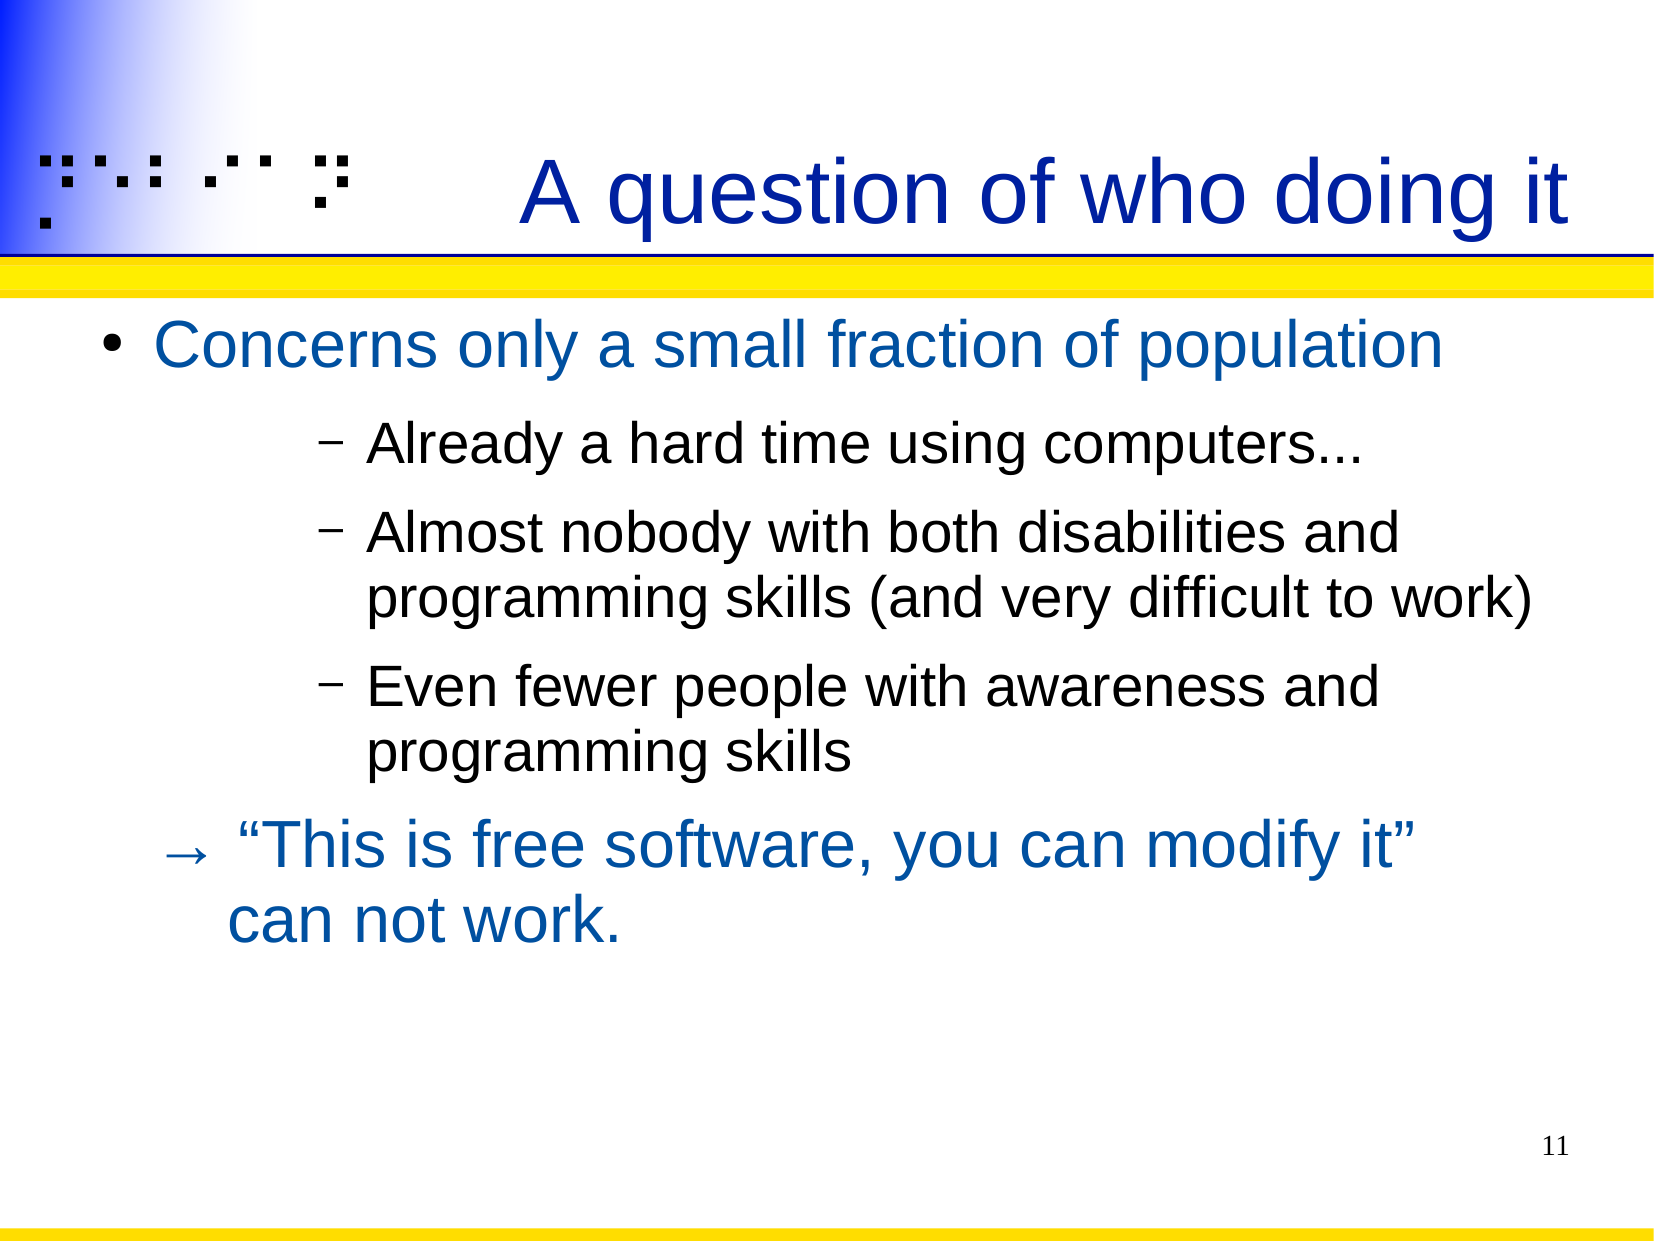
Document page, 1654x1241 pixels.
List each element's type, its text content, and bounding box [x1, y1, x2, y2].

title A question of who doing it [372, 126, 1571, 257]
list Concerns only a small fraction of population Already a hard time using computers... Almost nobody with both disabilities and programming skills (and very difficult to work) Even fewer people with awareness and programming skills → “This is free software, you can modify it” can not work. [82, 307, 1571, 1195]
